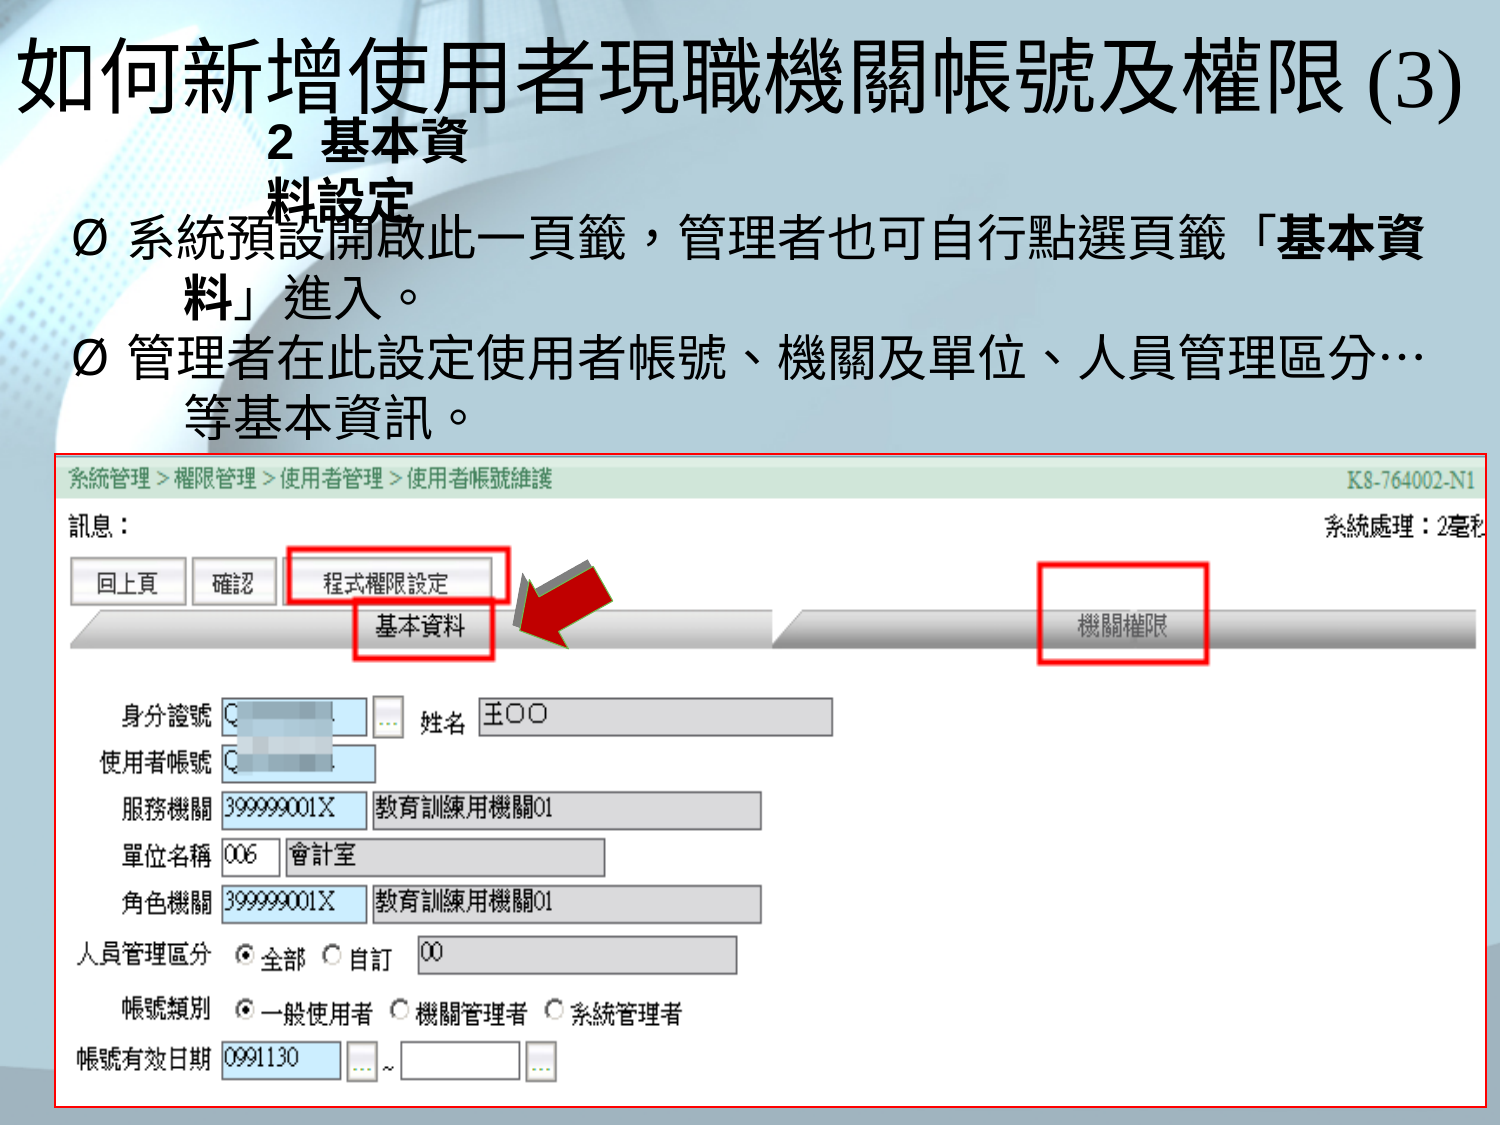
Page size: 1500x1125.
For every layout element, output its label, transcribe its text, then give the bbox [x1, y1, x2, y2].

text_box 系統預設開啟此一頁籤，管理者也可自行點選頁籤「基本資料」進入。 管理者在此設定使用者帳號、機關及單位、人員管理區分…等基本資訊。 [56, 199, 1485, 454]
text_box 2 基本資料設定 [0, 84, 507, 274]
picture [55, 454, 1485, 1106]
title 如何新增使用者現職機關帳號及權限(3) [0, 0, 1500, 148]
text_box [519, 566, 613, 649]
